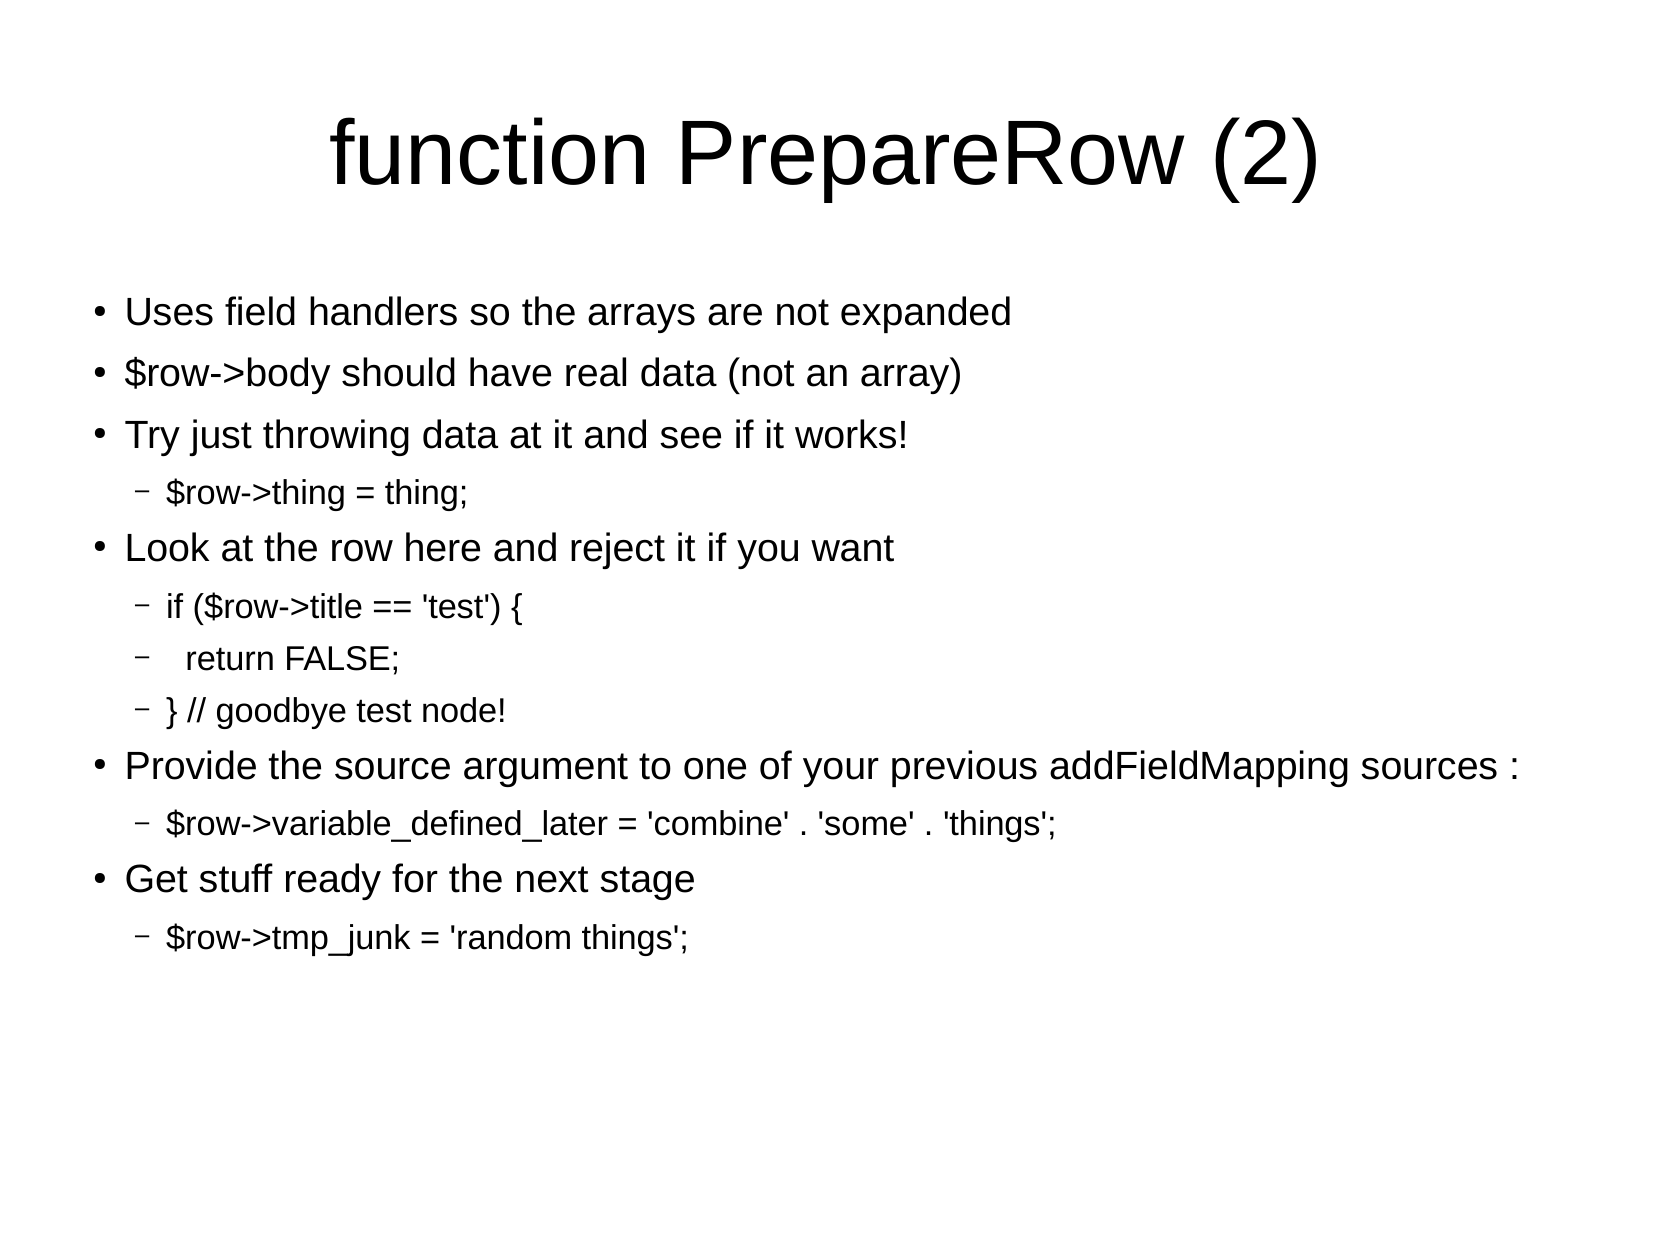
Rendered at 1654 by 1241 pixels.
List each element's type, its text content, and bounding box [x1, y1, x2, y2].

title function PrepareRow (2) [82, 49, 1571, 257]
list Uses field handlers so the arrays are not expanded $row->body should have real data (not an array) Try just throwing data at it and see if it works! $row->thing = thing; Look at the row here and reject it if you want if ($row->title == 'test') { return FALSE; } // goodbye test node! Provide the source argument to one of your previous addFieldMapping sources : $row->variable_defined_later = 'combine' . 'some' . 'things'; Get stuff ready for the next stage $row->tmp_junk = 'random things'; [82, 290, 1538, 1010]
